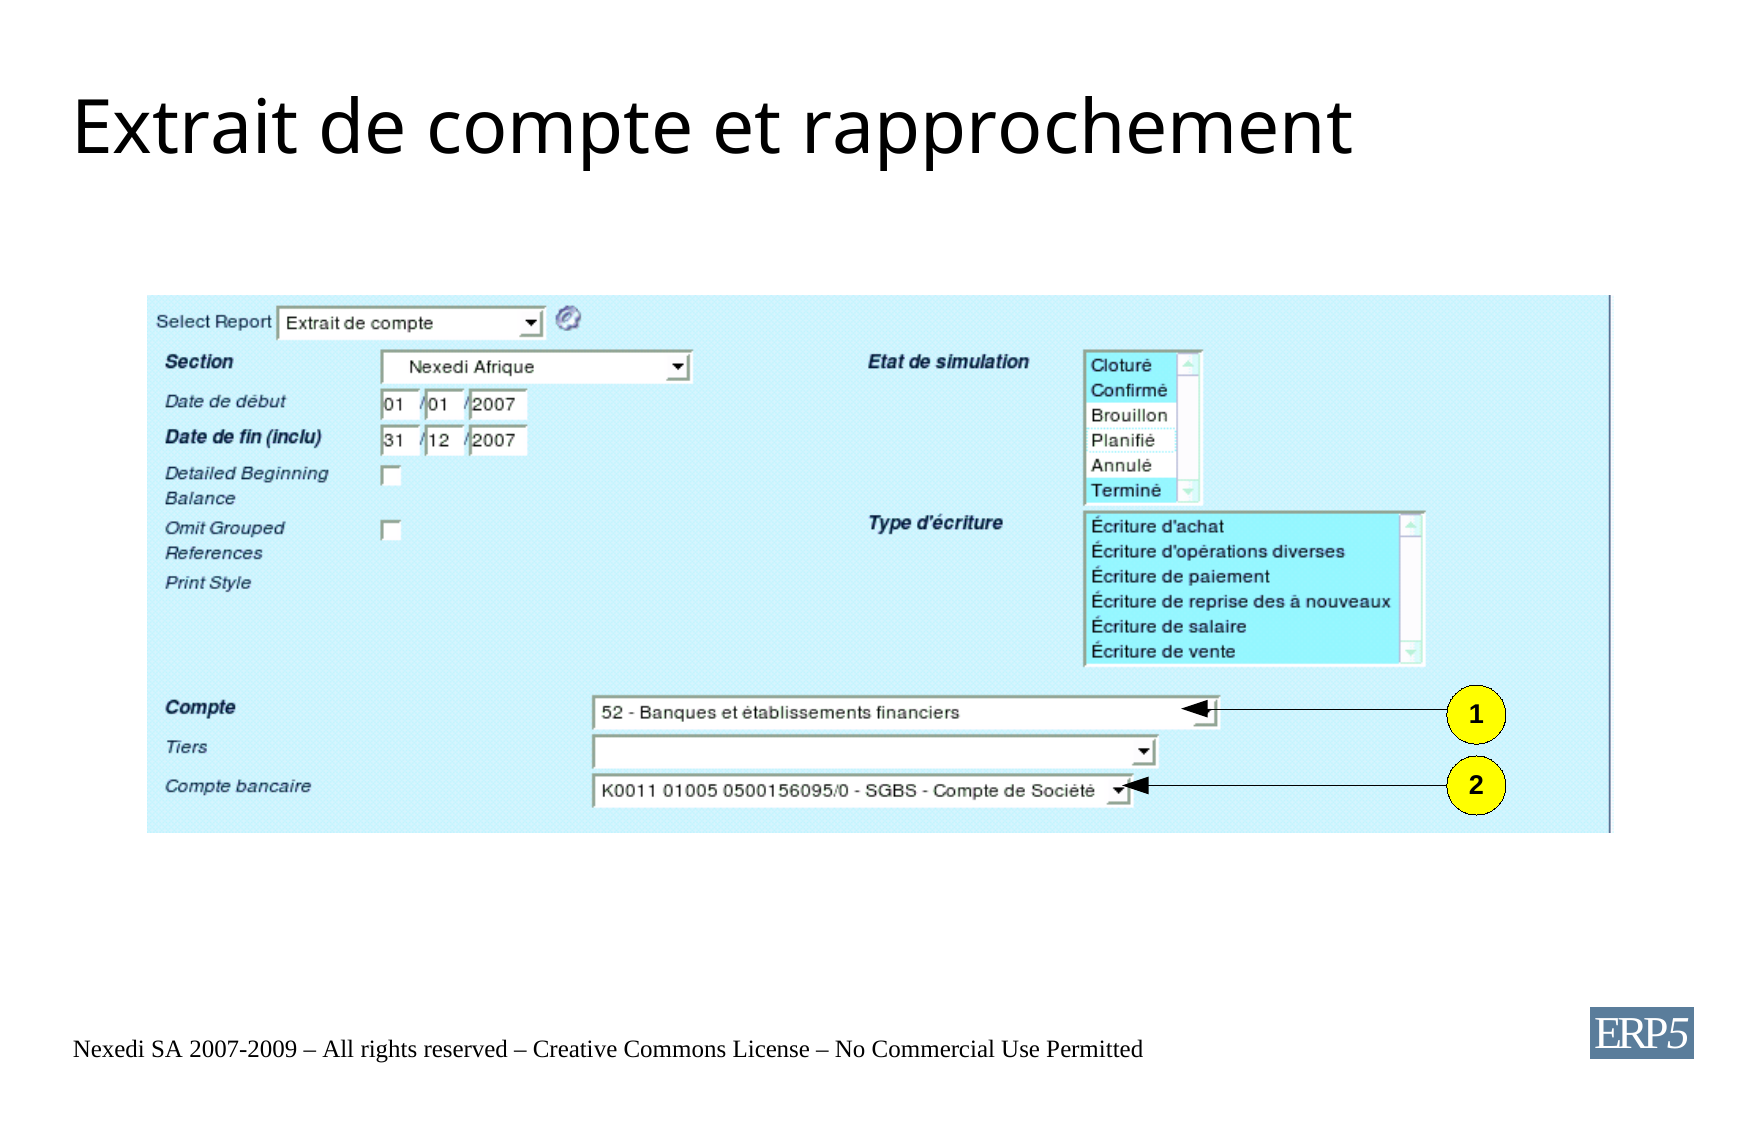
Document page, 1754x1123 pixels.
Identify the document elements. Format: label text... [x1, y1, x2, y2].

text_box 2 [1446, 755, 1506, 816]
title Extrait de compte et rapprochement [71, 63, 1707, 187]
text_box 1 [1446, 685, 1506, 745]
picture [147, 295, 1614, 833]
